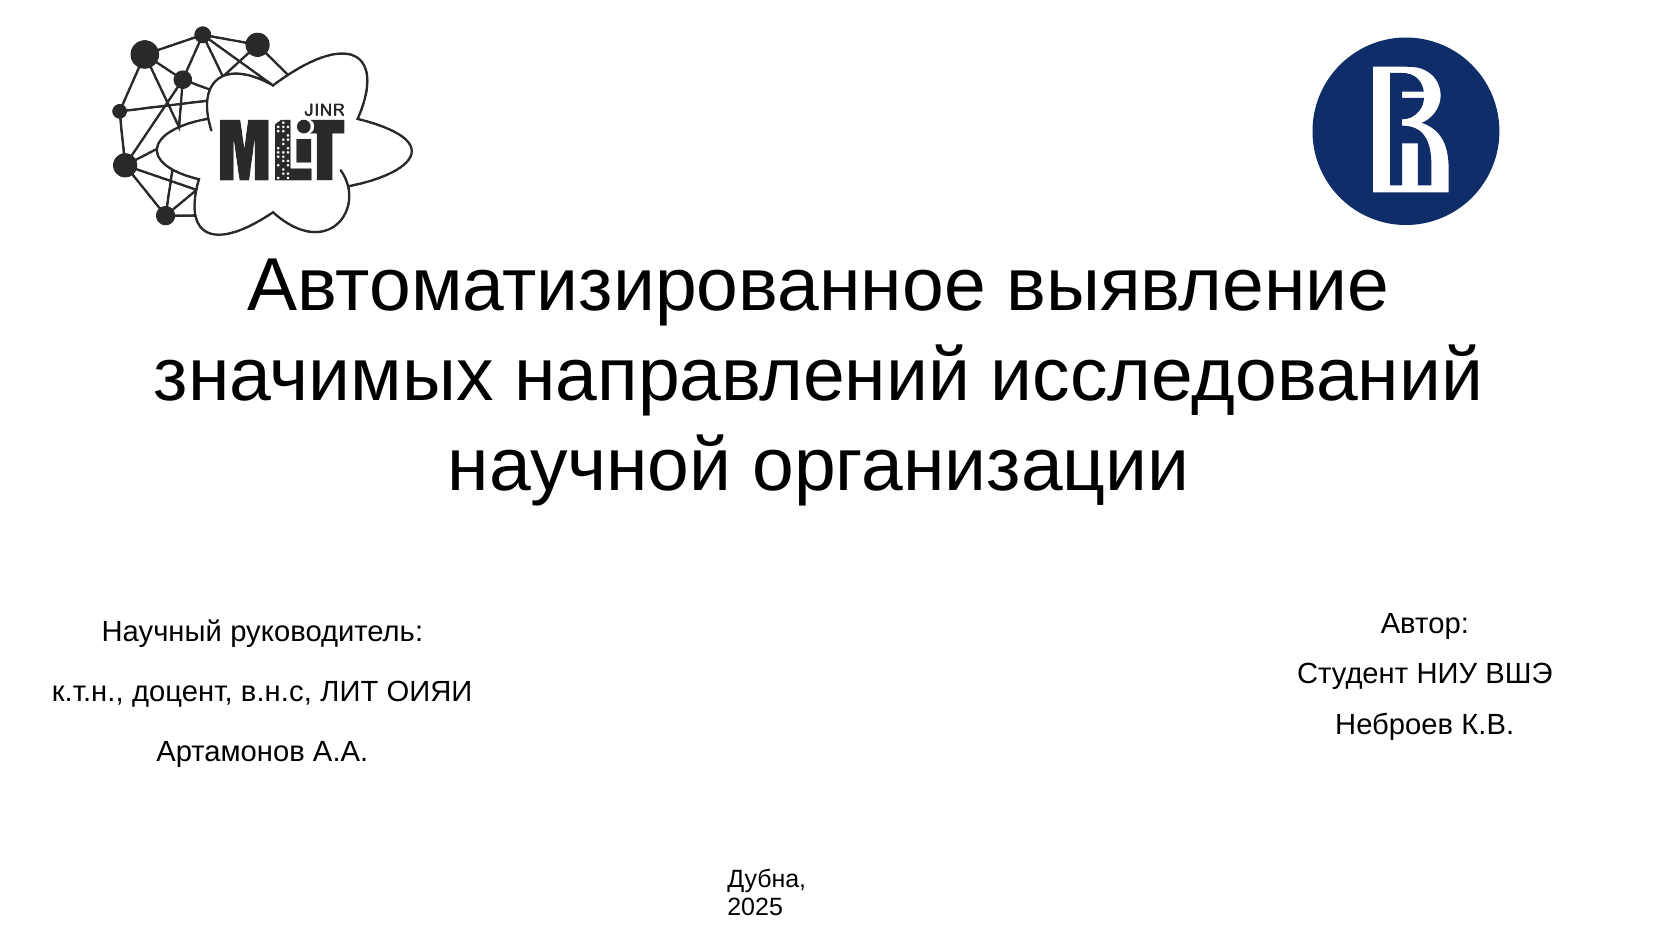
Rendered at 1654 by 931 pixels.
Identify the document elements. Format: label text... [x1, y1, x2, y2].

subtitle Научный руководитель: к.т.н., доцент, в.н.с, ЛИТ ОИЯИ Артамонов А.А. [0, 525, 713, 856]
text_box Автор: Студент НИУ ВШЭ Неброев К.В. [1252, 599, 1613, 788]
text_box Дубна, 2025 [712, 857, 884, 901]
picture [1312, 37, 1501, 226]
title Автоматизированное выявление значимых направлений исследований научной организации [75, 235, 1564, 488]
picture [112, 26, 413, 236]
